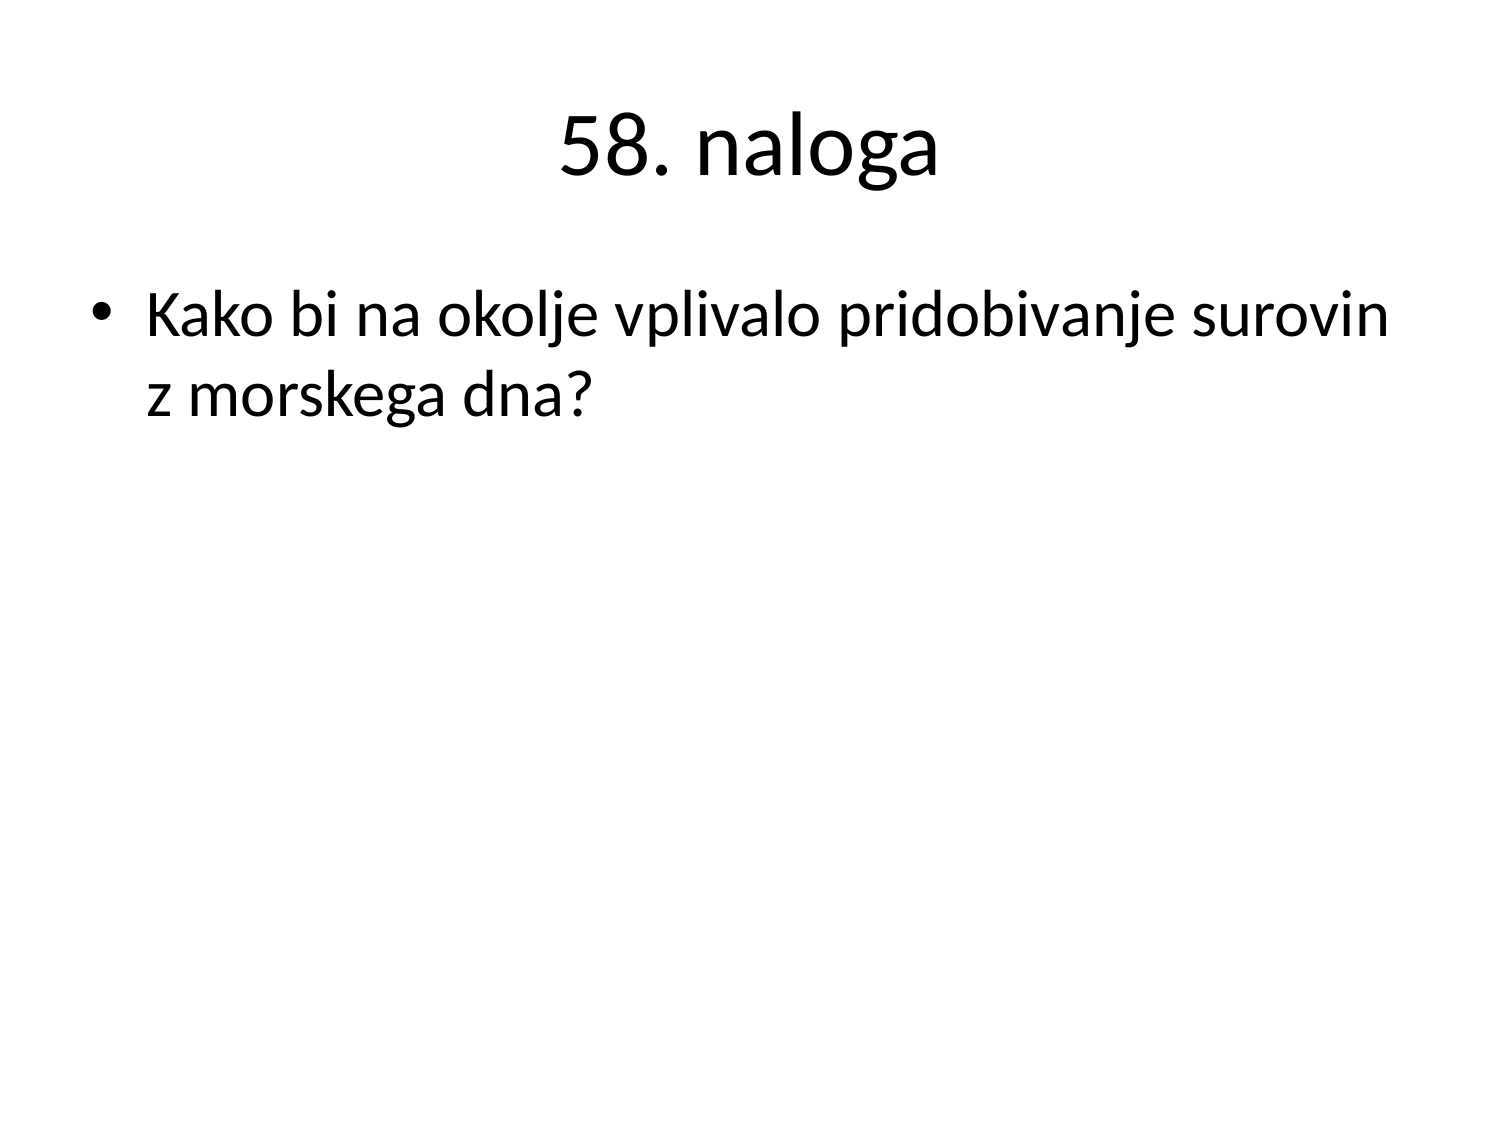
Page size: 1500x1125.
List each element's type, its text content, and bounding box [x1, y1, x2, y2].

title 58. naloga [75, 45, 1425, 233]
list Kako bi na okolje vplivalo pridobivanje surovin z morskega dna? [75, 262, 1425, 1005]
